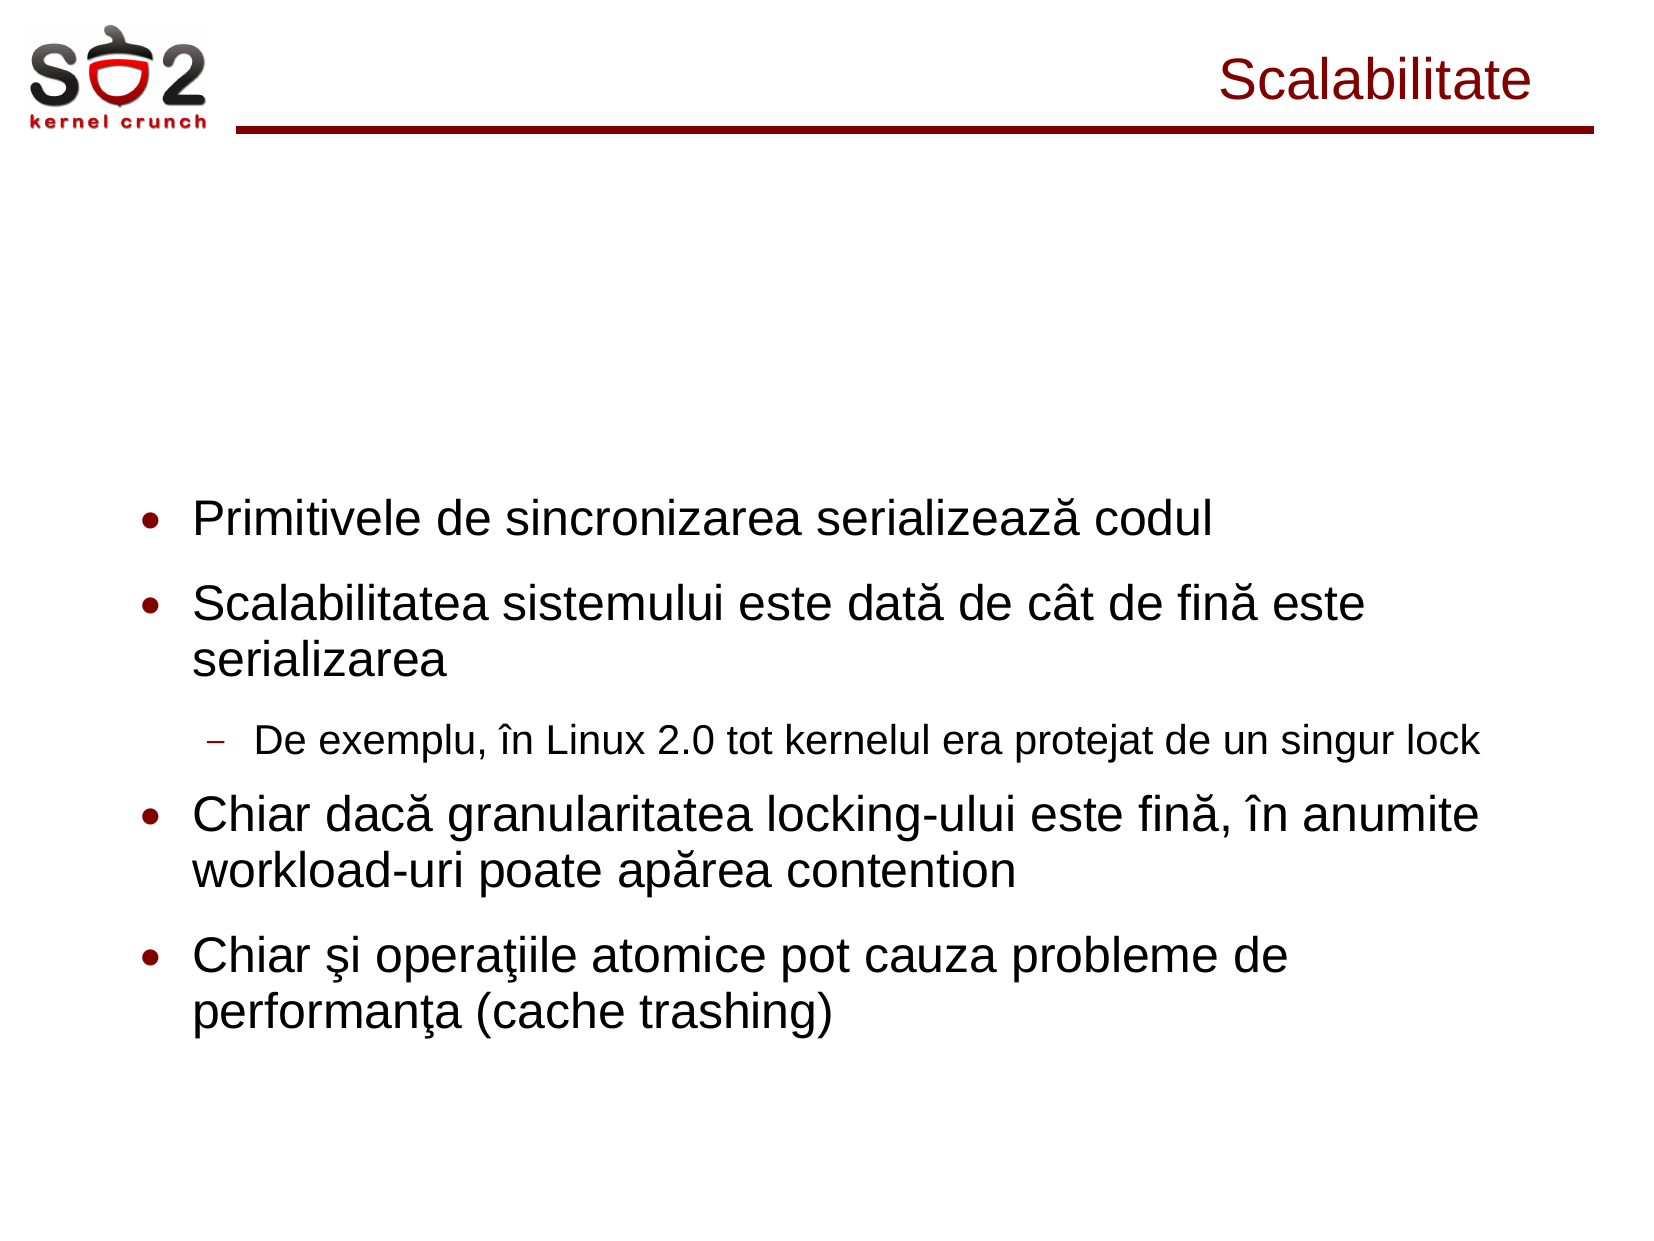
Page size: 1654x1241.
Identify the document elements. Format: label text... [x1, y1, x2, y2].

title Scalabilitate [121, 11, 1534, 148]
list Primitivele de sincronizarea serializează codul Scalabilitatea sistemului este dată de cât de fină este serializarea De exemplu, în Linux 2.0 tot kernelul era protejat de un singur lock Chiar dacă granularitatea locking-ului este fină, în anumite workload-uri poate apărea contention Chiar şi operaţiile atomice pot cauza probleme de performanţa (cache trashing) [121, 373, 1534, 1156]
picture [29, 23, 121, 130]
